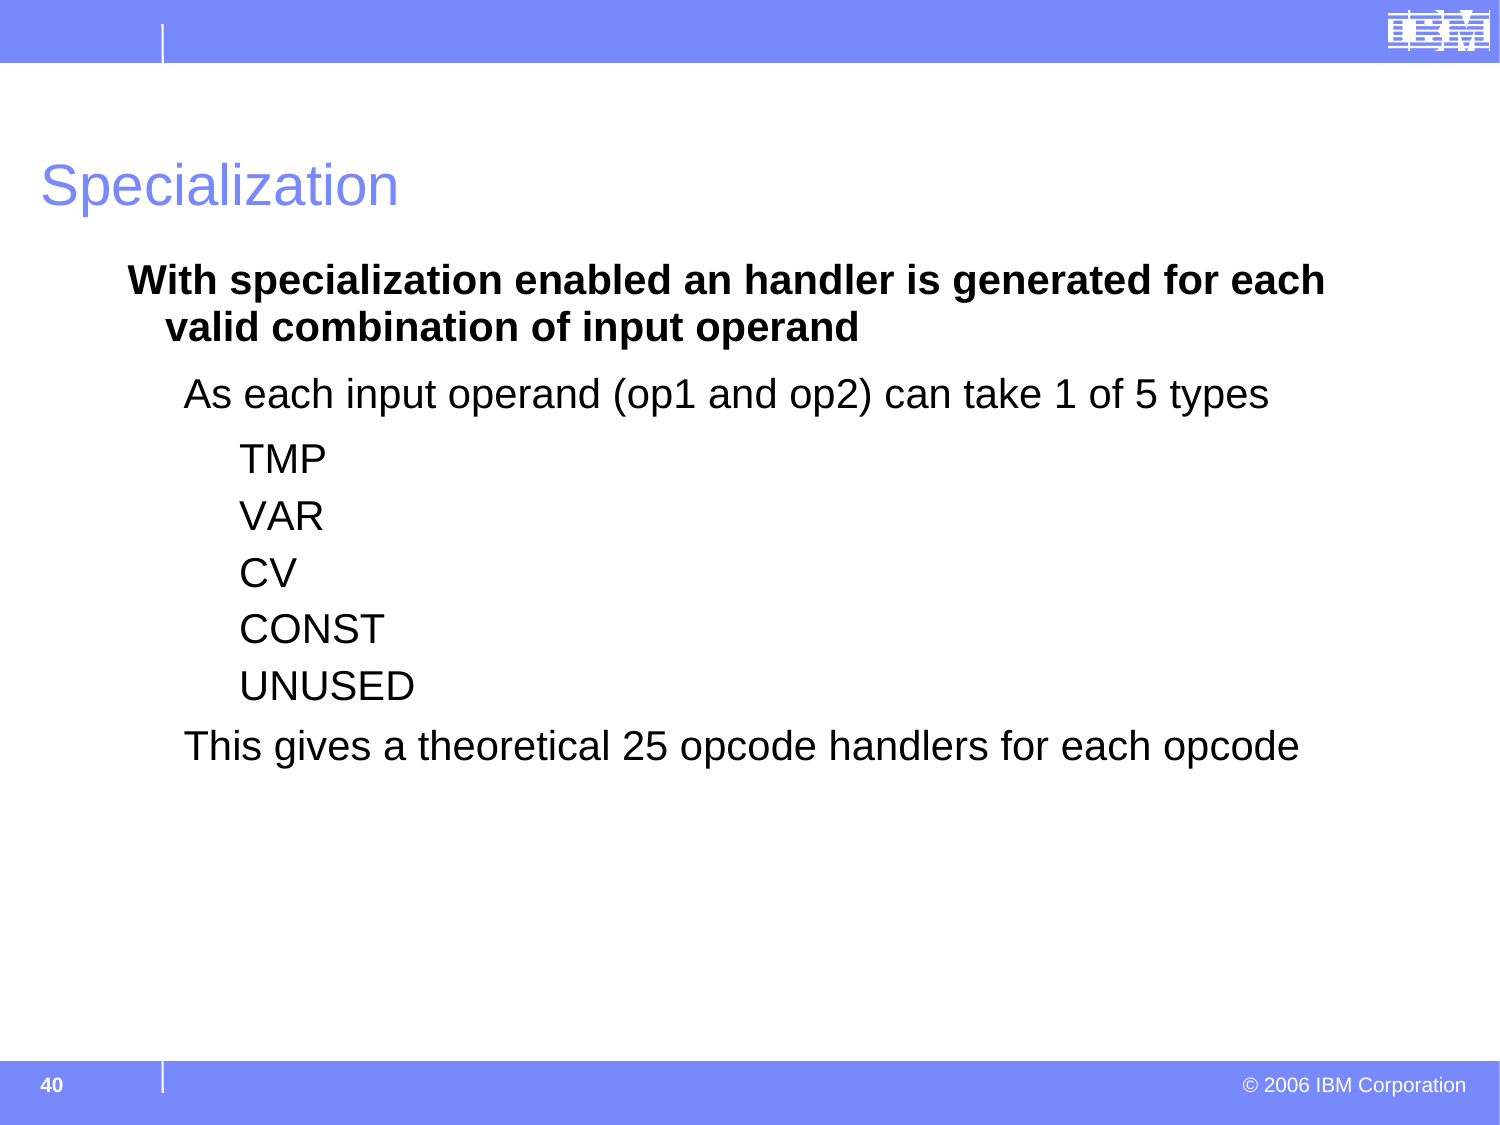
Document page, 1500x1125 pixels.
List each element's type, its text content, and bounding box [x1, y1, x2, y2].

title Specialization [25, 123, 1378, 225]
list With specialization enabled an handler is generated for each valid combination of input operand As each input operand (op1 and op2) can take 1 of 5 types TMP VAR CV CONST UNUSED This gives a theoretical 25 opcode handlers for each opcode [112, 249, 1388, 997]
